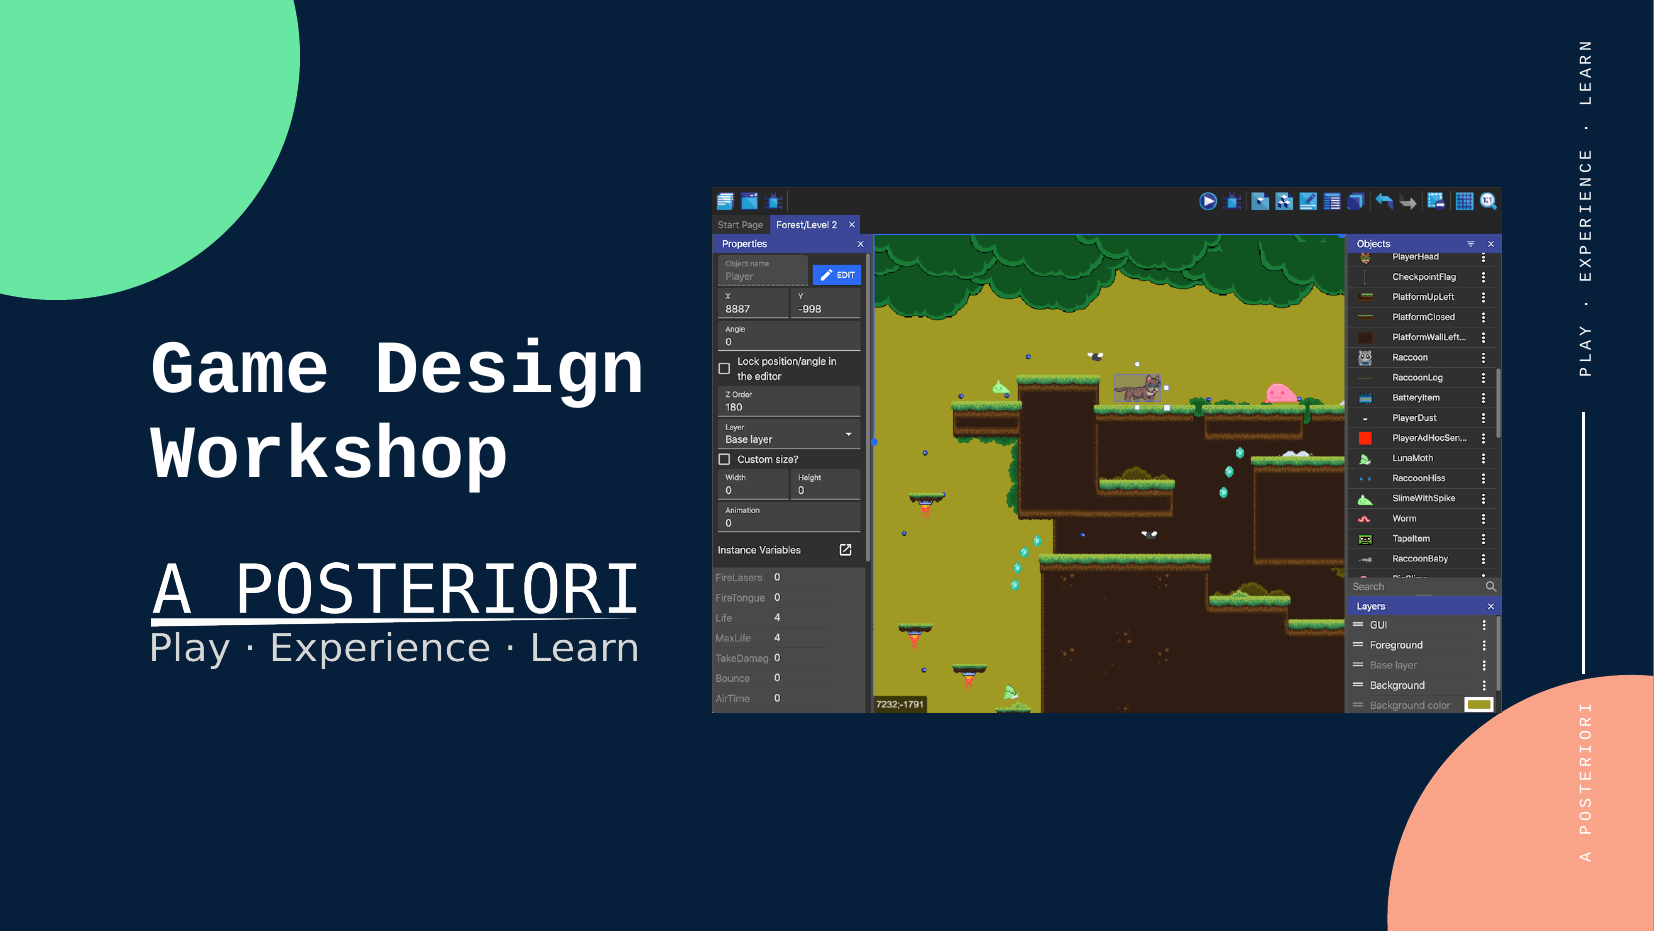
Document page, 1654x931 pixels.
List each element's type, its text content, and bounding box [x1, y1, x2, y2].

title Game Design Workshop [150, 330, 712, 501]
picture [151, 562, 638, 669]
picture [712, 187, 1502, 713]
